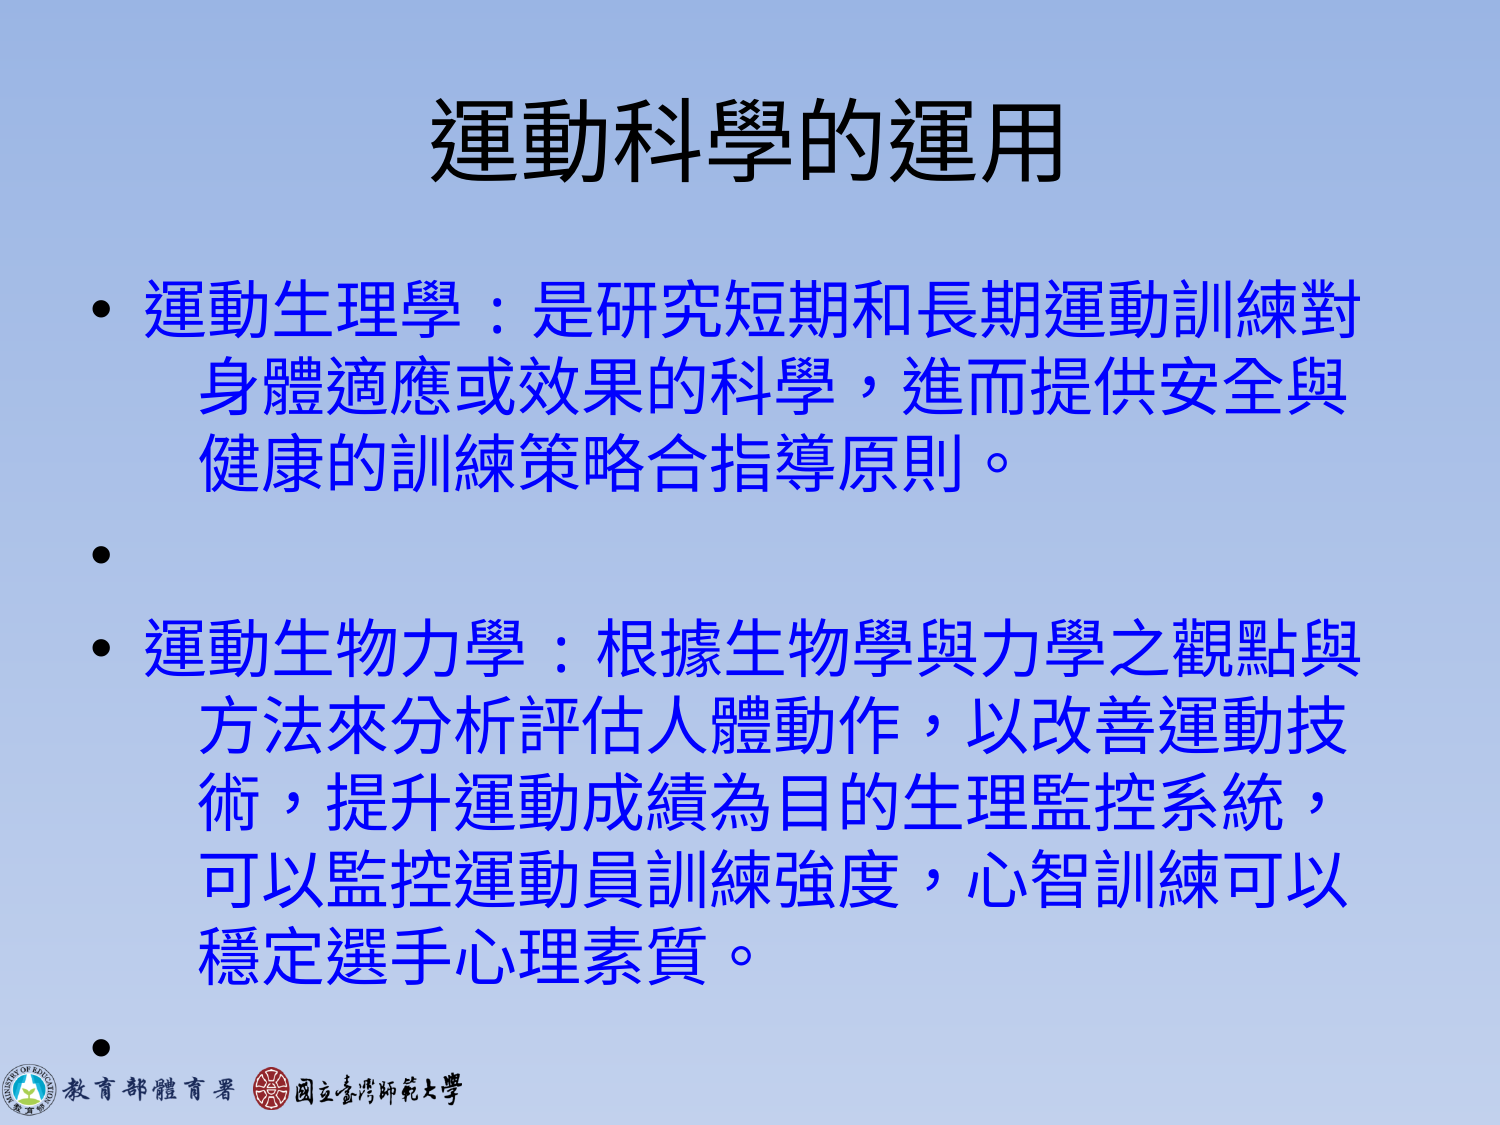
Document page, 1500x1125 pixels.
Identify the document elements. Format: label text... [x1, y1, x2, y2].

list 運動生理學:是研究短期和長期運動訓練對身體適應或效果的科學，進而提供安全與健康的訓練策略合指導原則。 運動生物力學:根據生物學與力學之觀點與方法來分析評估人體動作，以改善運動技術，提升運動成績為目的生理監控系統，可以監控運動員訓練強度，心智訓練可以穩定選手心理素質。 [75, 262, 1426, 1005]
title 運動科學的運用 [75, 45, 1426, 233]
